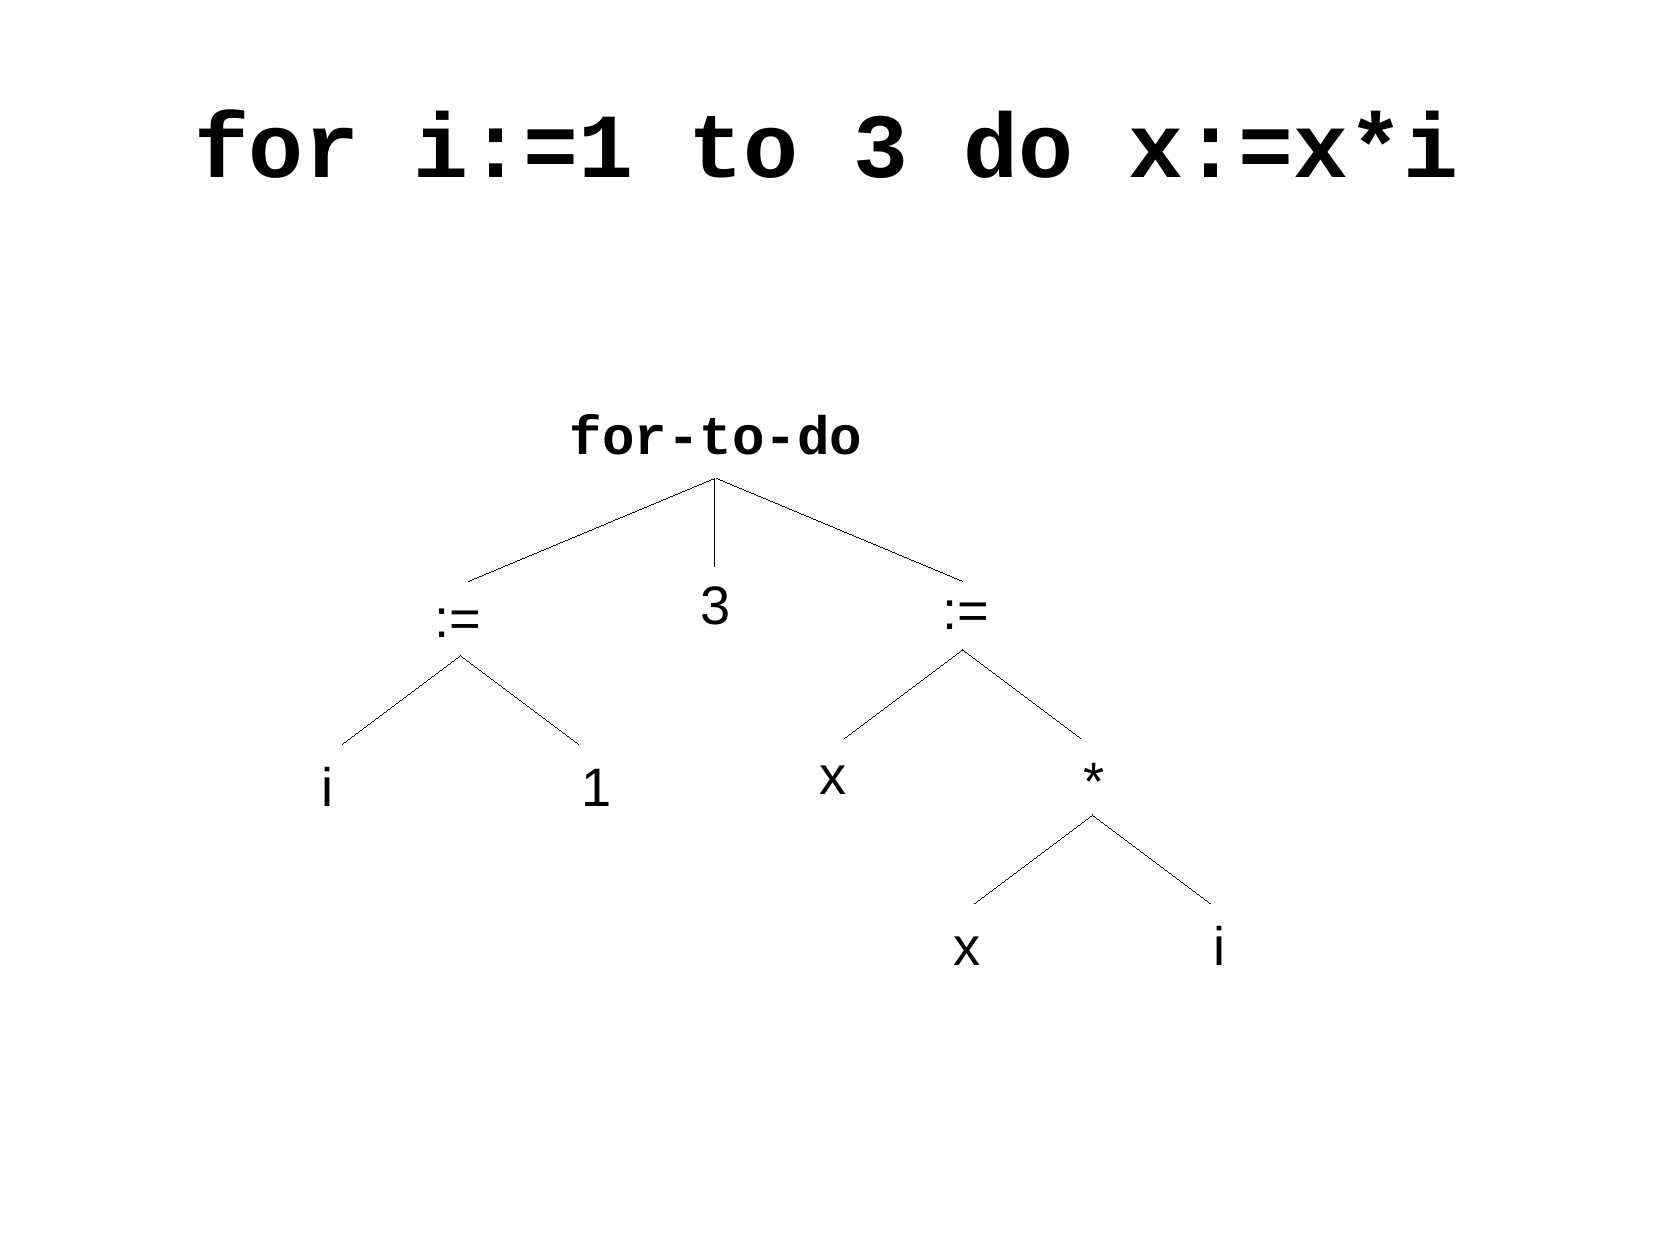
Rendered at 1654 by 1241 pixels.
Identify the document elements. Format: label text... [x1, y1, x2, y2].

text_box i [307, 750, 361, 826]
text_box for-to-do [555, 401, 889, 478]
text_box i [1198, 909, 1258, 985]
text_box 1 [566, 750, 626, 826]
text_box := [927, 572, 1006, 649]
text_box x [938, 909, 993, 985]
text_box 3 [686, 568, 743, 644]
text_box := [419, 581, 502, 658]
title for i:=1 to 3 do x:=x*i [82, 49, 1571, 257]
text_box x [805, 738, 859, 814]
text_box * [1068, 744, 1128, 820]
